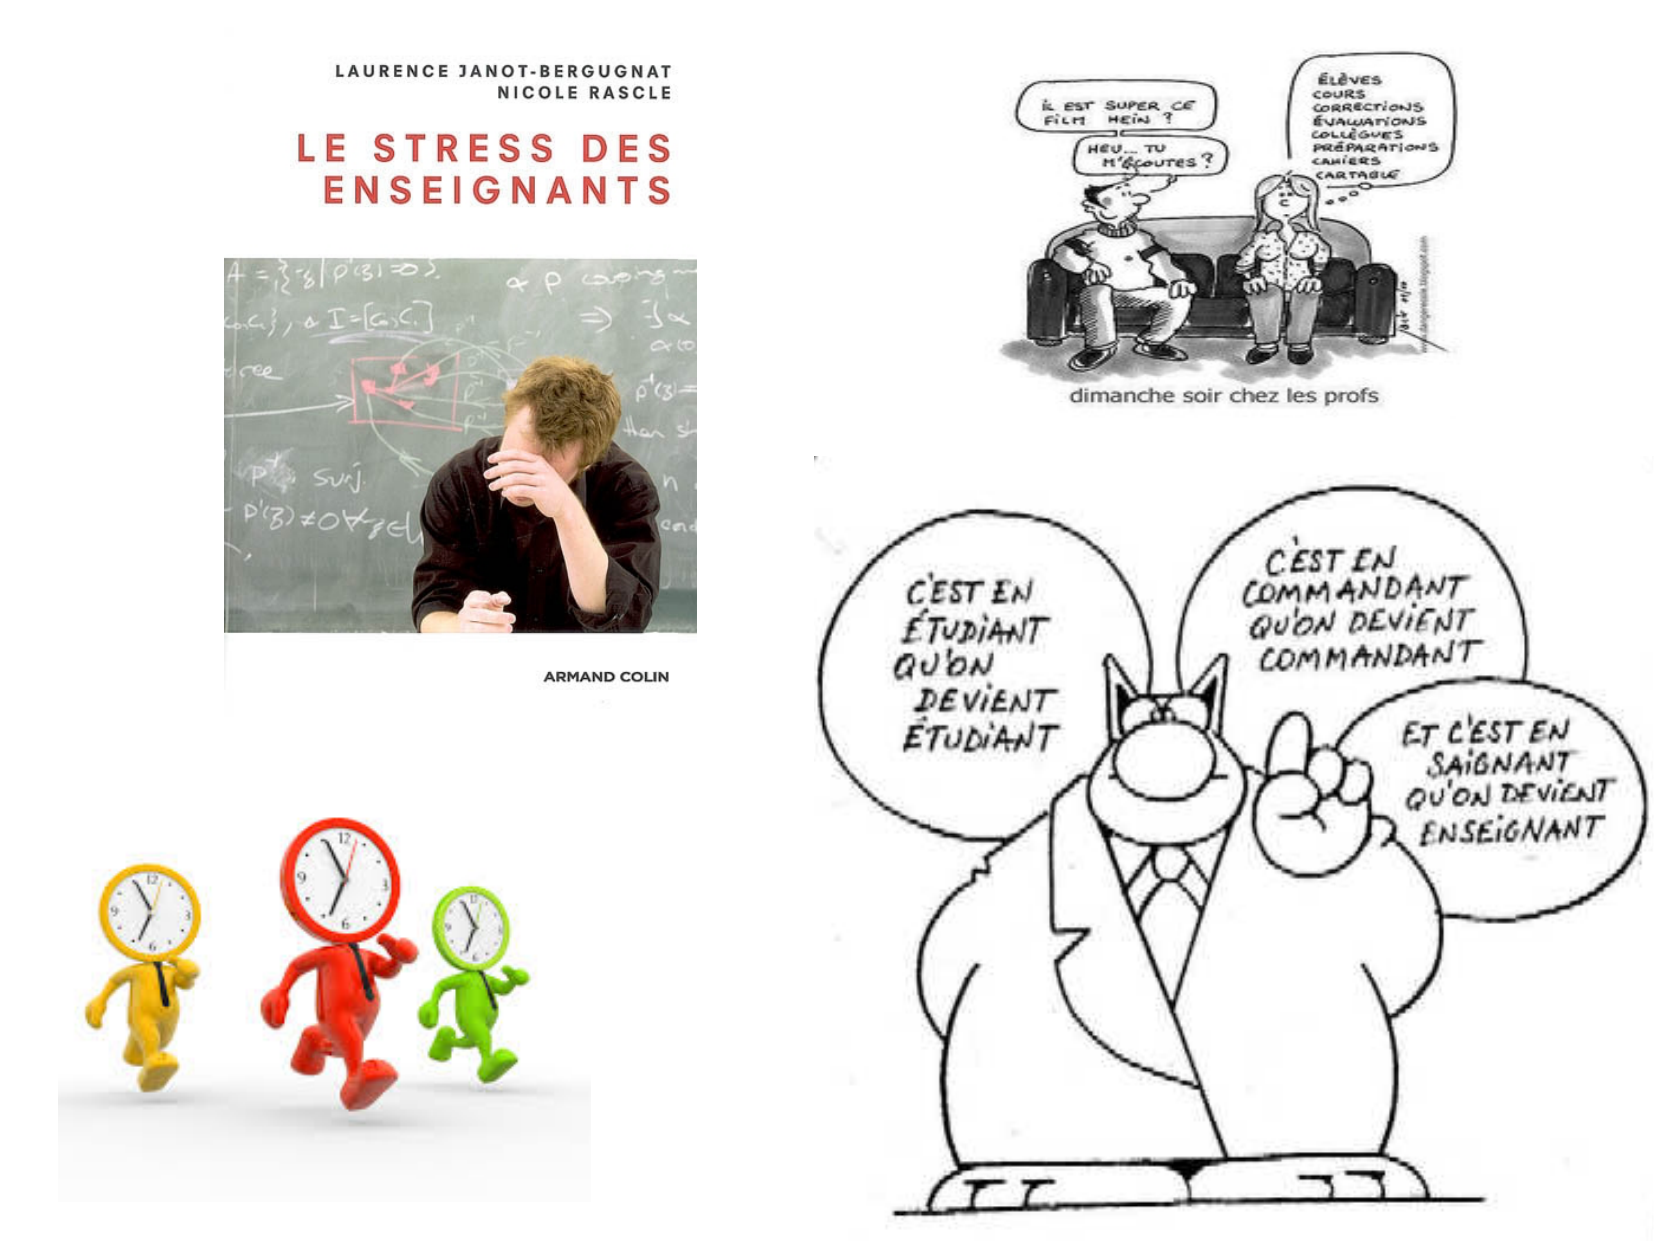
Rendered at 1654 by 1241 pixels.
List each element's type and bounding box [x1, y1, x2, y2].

picture [224, 0, 697, 717]
picture [968, 35, 1489, 419]
picture [814, 456, 1654, 1241]
picture [58, 767, 591, 1202]
